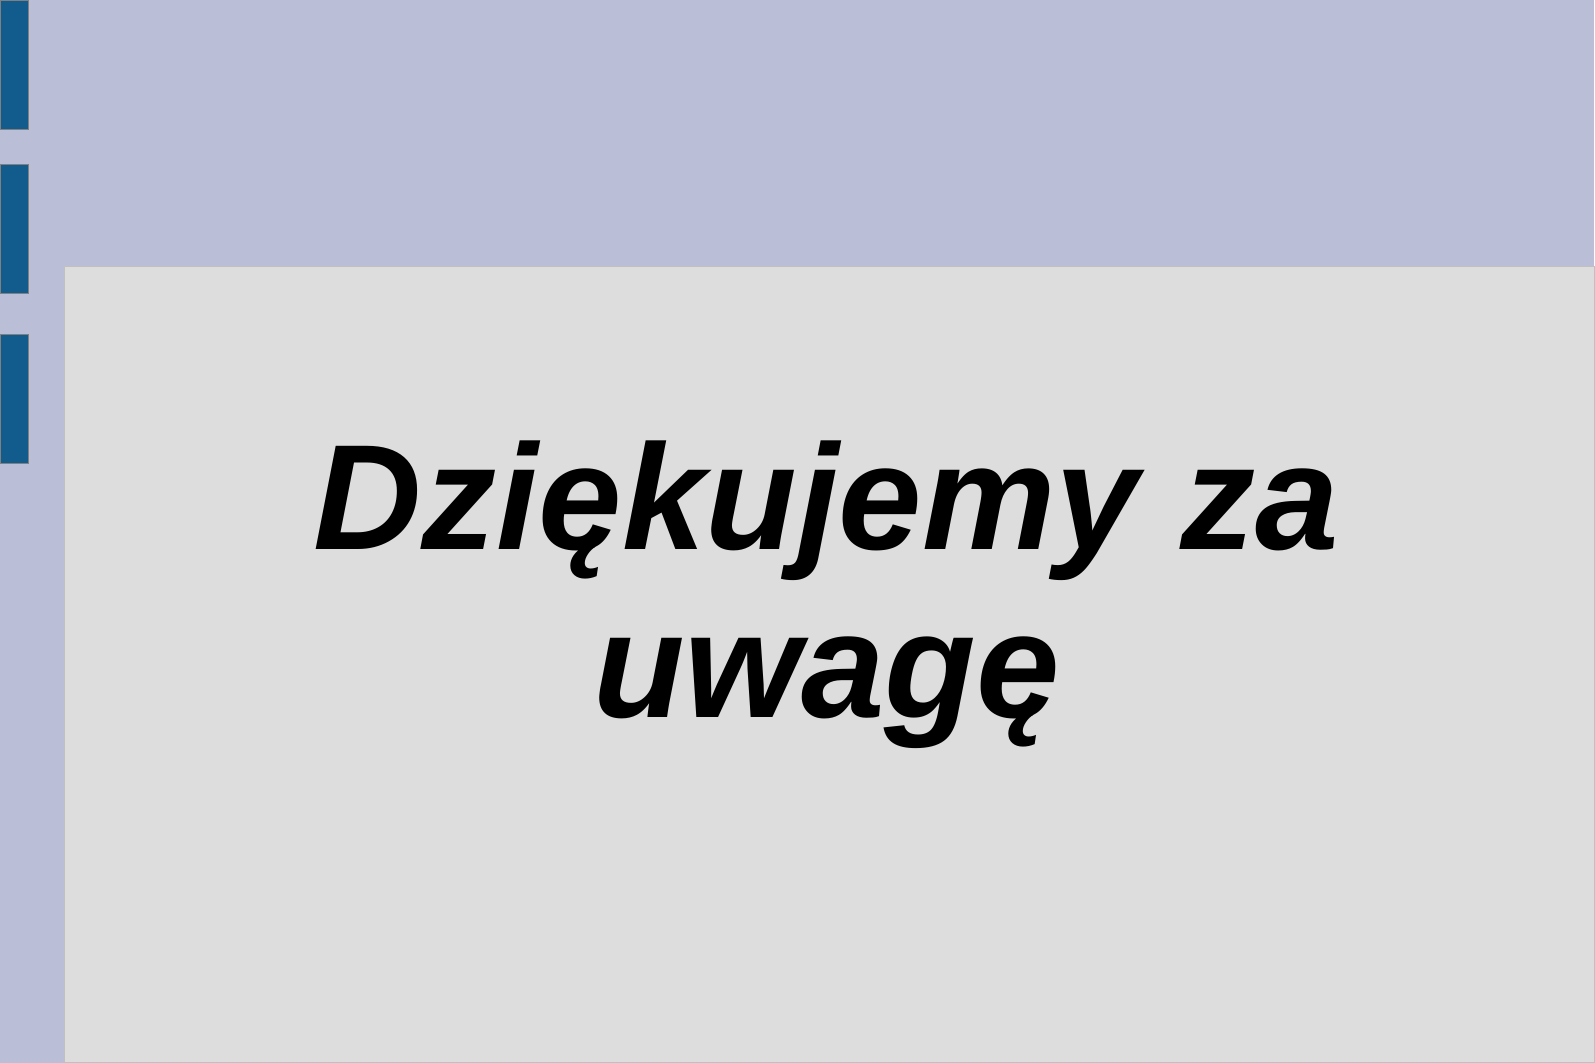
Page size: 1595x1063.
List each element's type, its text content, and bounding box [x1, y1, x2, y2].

title Dziękujemy za uwagę [70, 395, 1583, 768]
